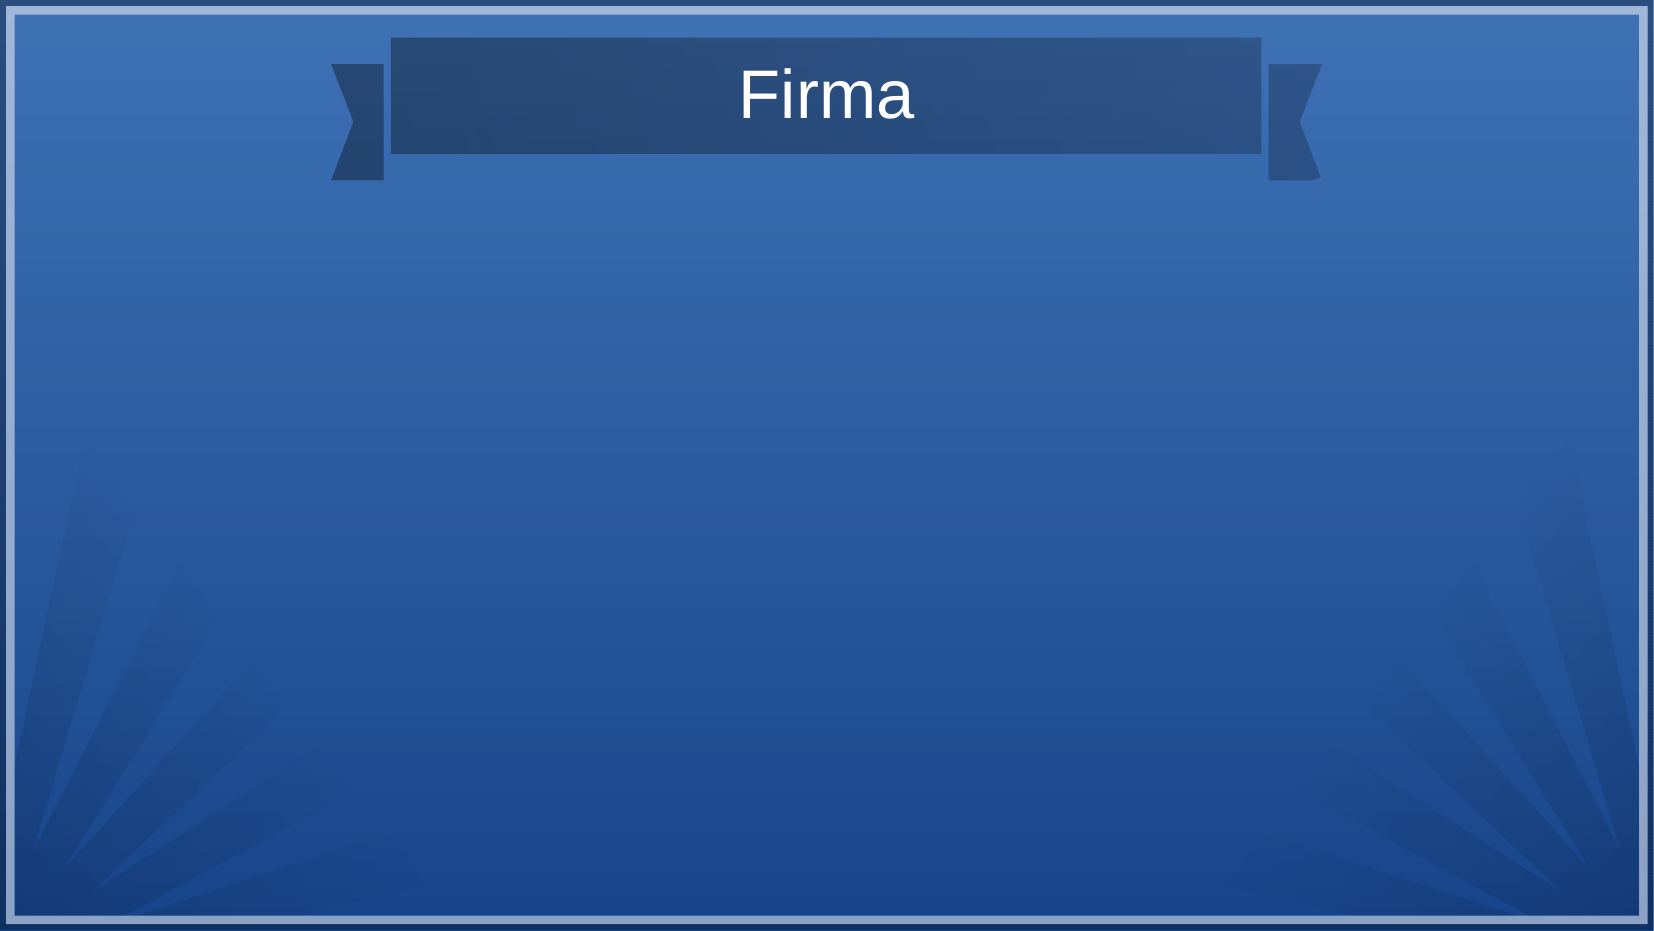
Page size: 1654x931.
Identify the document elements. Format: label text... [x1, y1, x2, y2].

title Firma [389, 35, 1264, 154]
